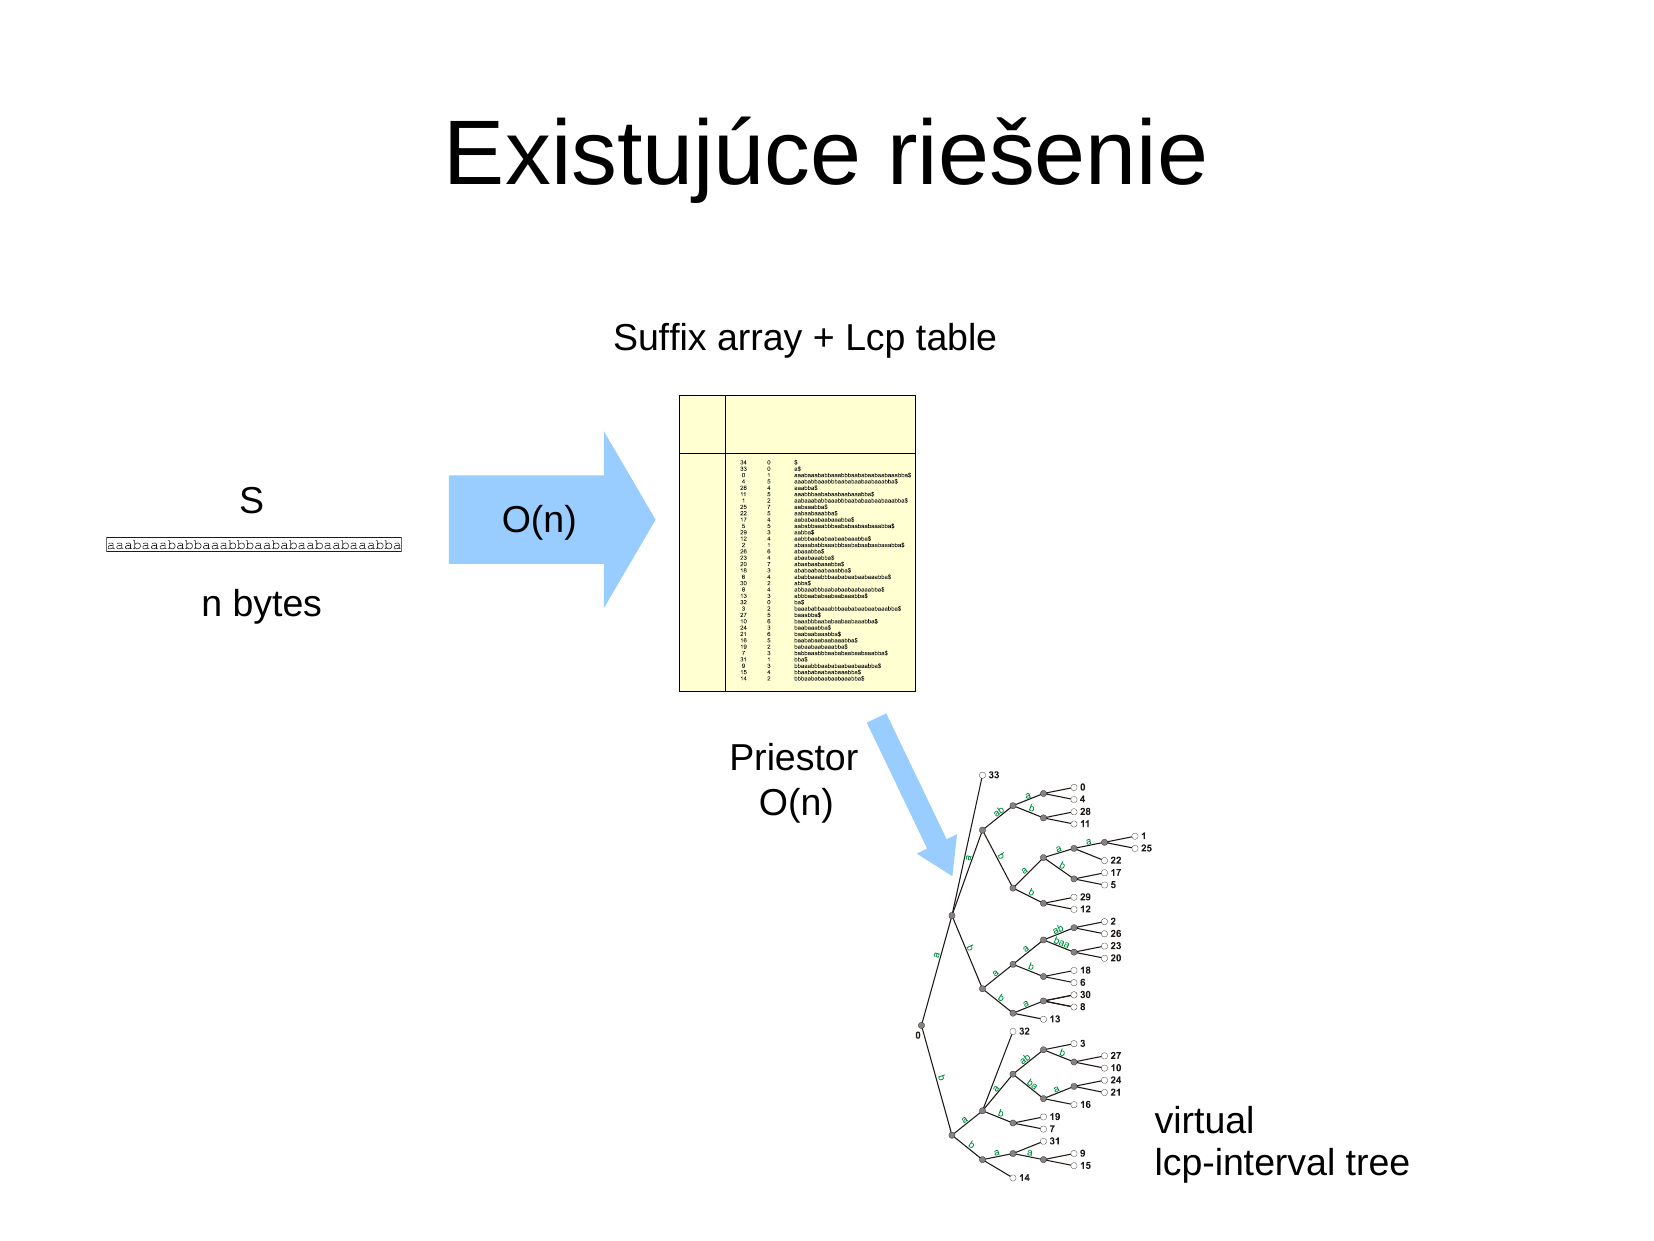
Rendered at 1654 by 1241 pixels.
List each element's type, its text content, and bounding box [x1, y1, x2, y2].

picture [738, 454, 916, 691]
text_box n bytes [198, 575, 325, 632]
text_box O(n) [755, 786, 837, 831]
text_box Suffix array + Lcp table [610, 309, 1000, 367]
text_box virtual lcp-interval tree [1151, 1092, 1414, 1192]
text_box O(n) [448, 431, 656, 609]
text_box [679, 395, 916, 692]
text_box [866, 713, 958, 877]
text_box Priestor [726, 728, 862, 786]
title Existujúce riešenie [82, 49, 1571, 257]
text_box S [236, 472, 268, 530]
picture [106, 537, 402, 552]
picture [915, 771, 1152, 1182]
